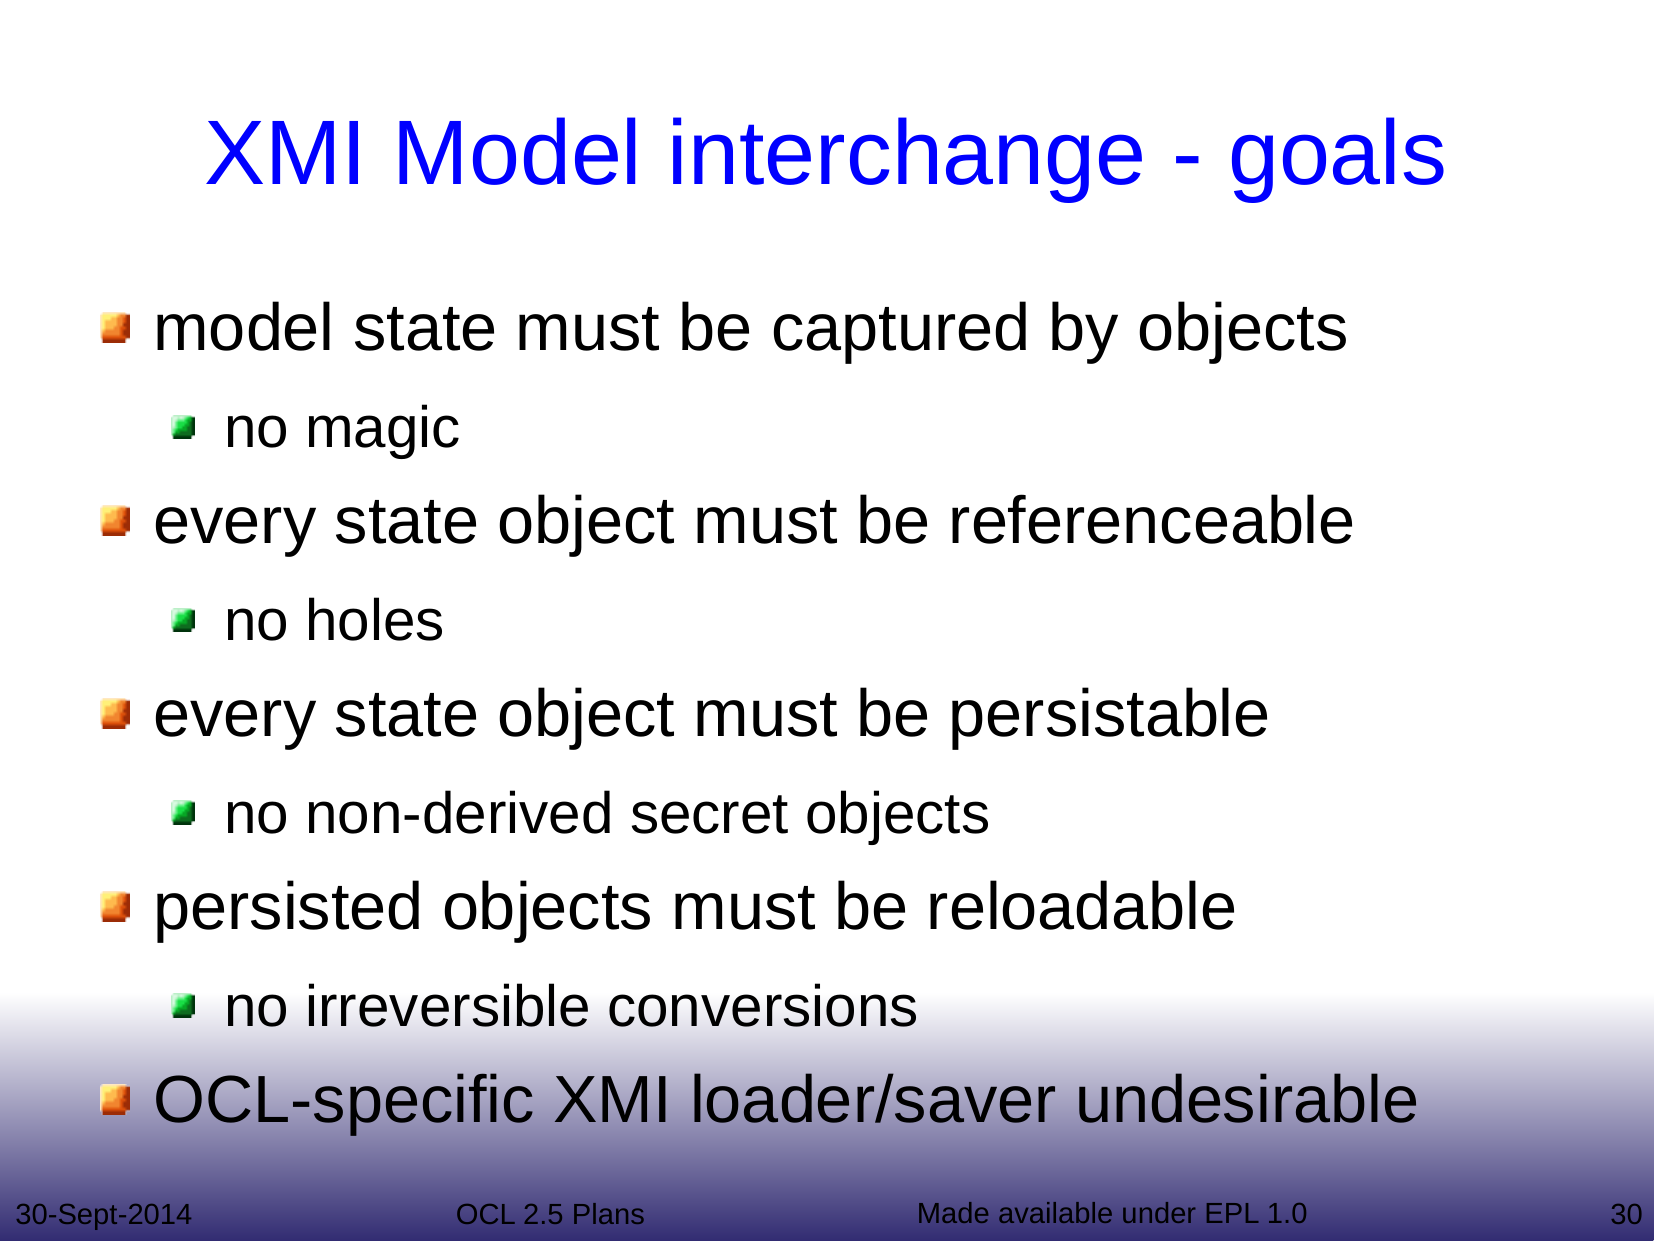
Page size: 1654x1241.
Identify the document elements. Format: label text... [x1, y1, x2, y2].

list model state must be captured by objects no magic every state object must be referenceable no holes every state object must be persistable no non-derived secret objects persisted objects must be reloadable no irreversible conversions OCL-specific XMI loader/saver undesirable [82, 290, 1571, 1136]
title XMI Model interchange - goals [82, 49, 1571, 257]
